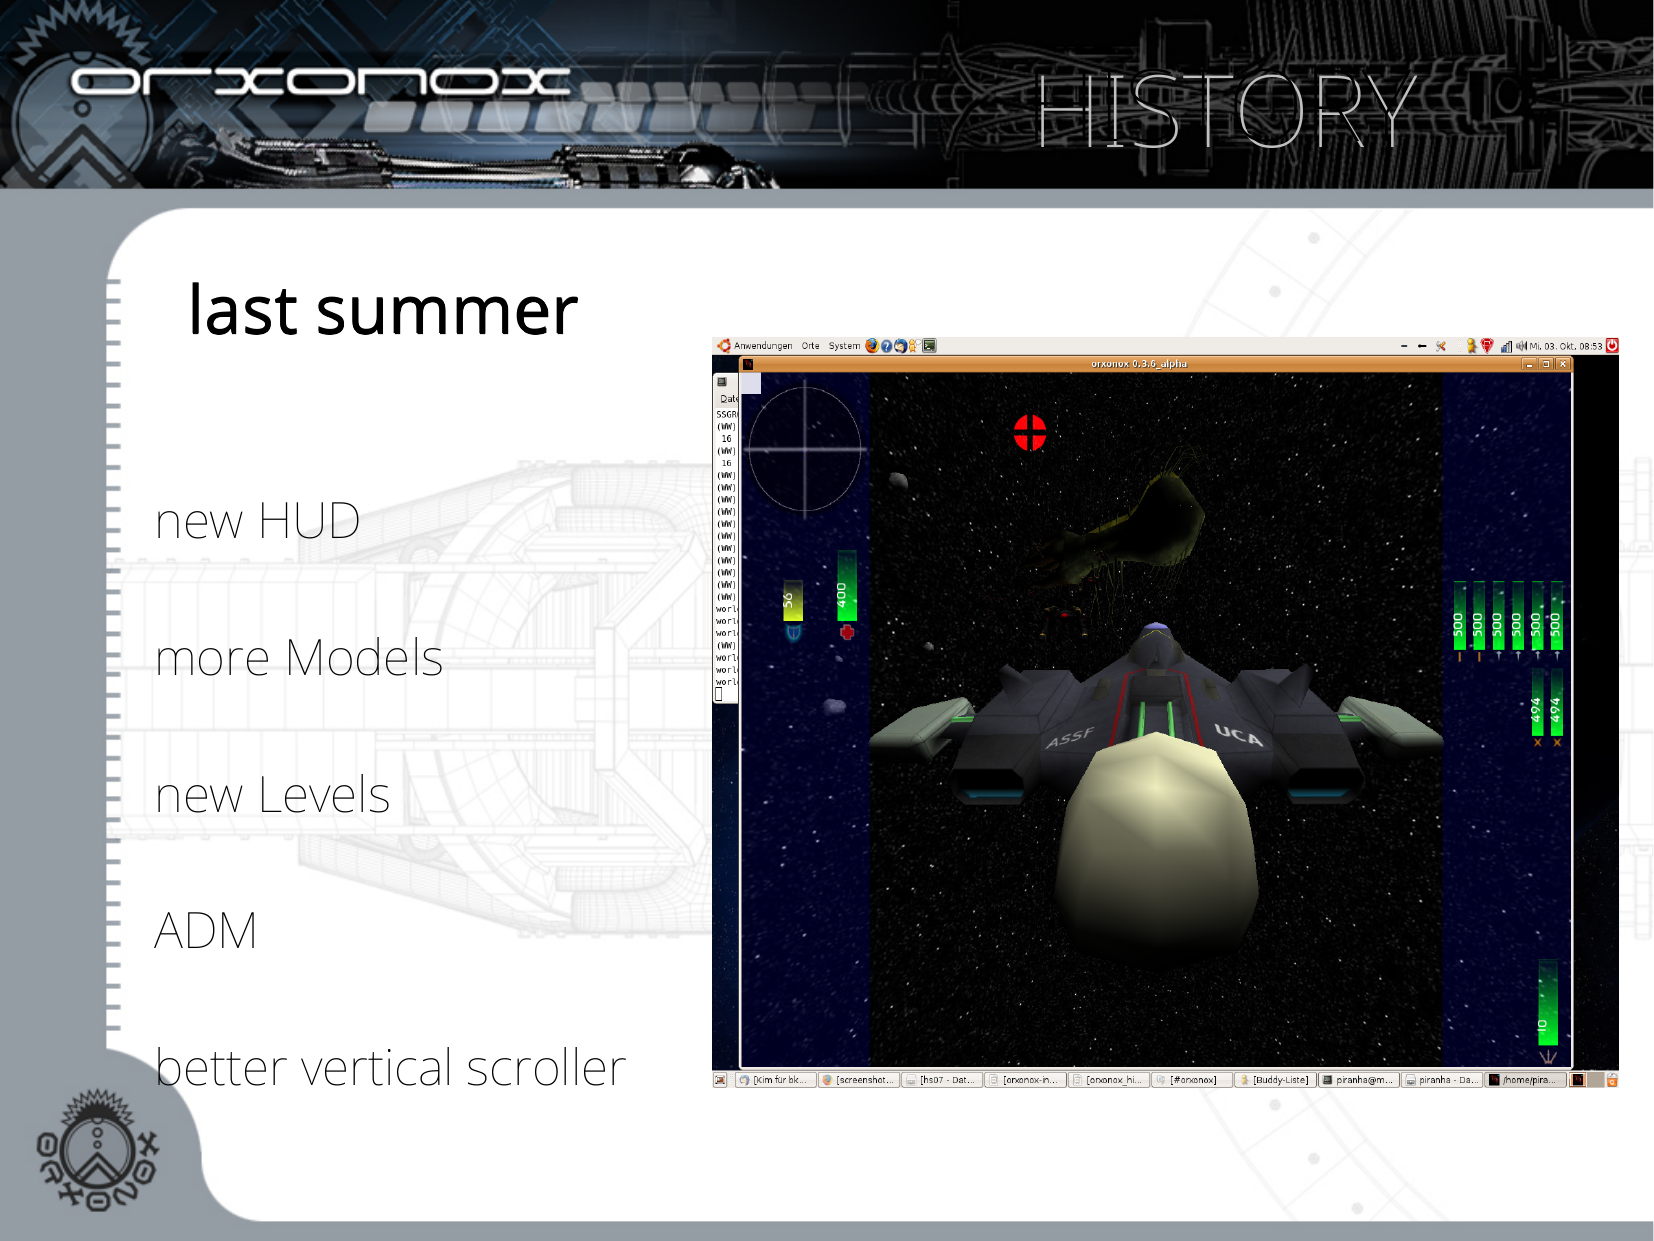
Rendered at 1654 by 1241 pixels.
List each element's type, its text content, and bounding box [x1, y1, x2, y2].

text_box new HUD more Models new Levels ADM better vertical scroller [104, 478, 712, 1017]
text_box last summer [187, 262, 862, 331]
picture [0, 0, 1654, 1241]
text_box HISTORY [975, 26, 1471, 159]
